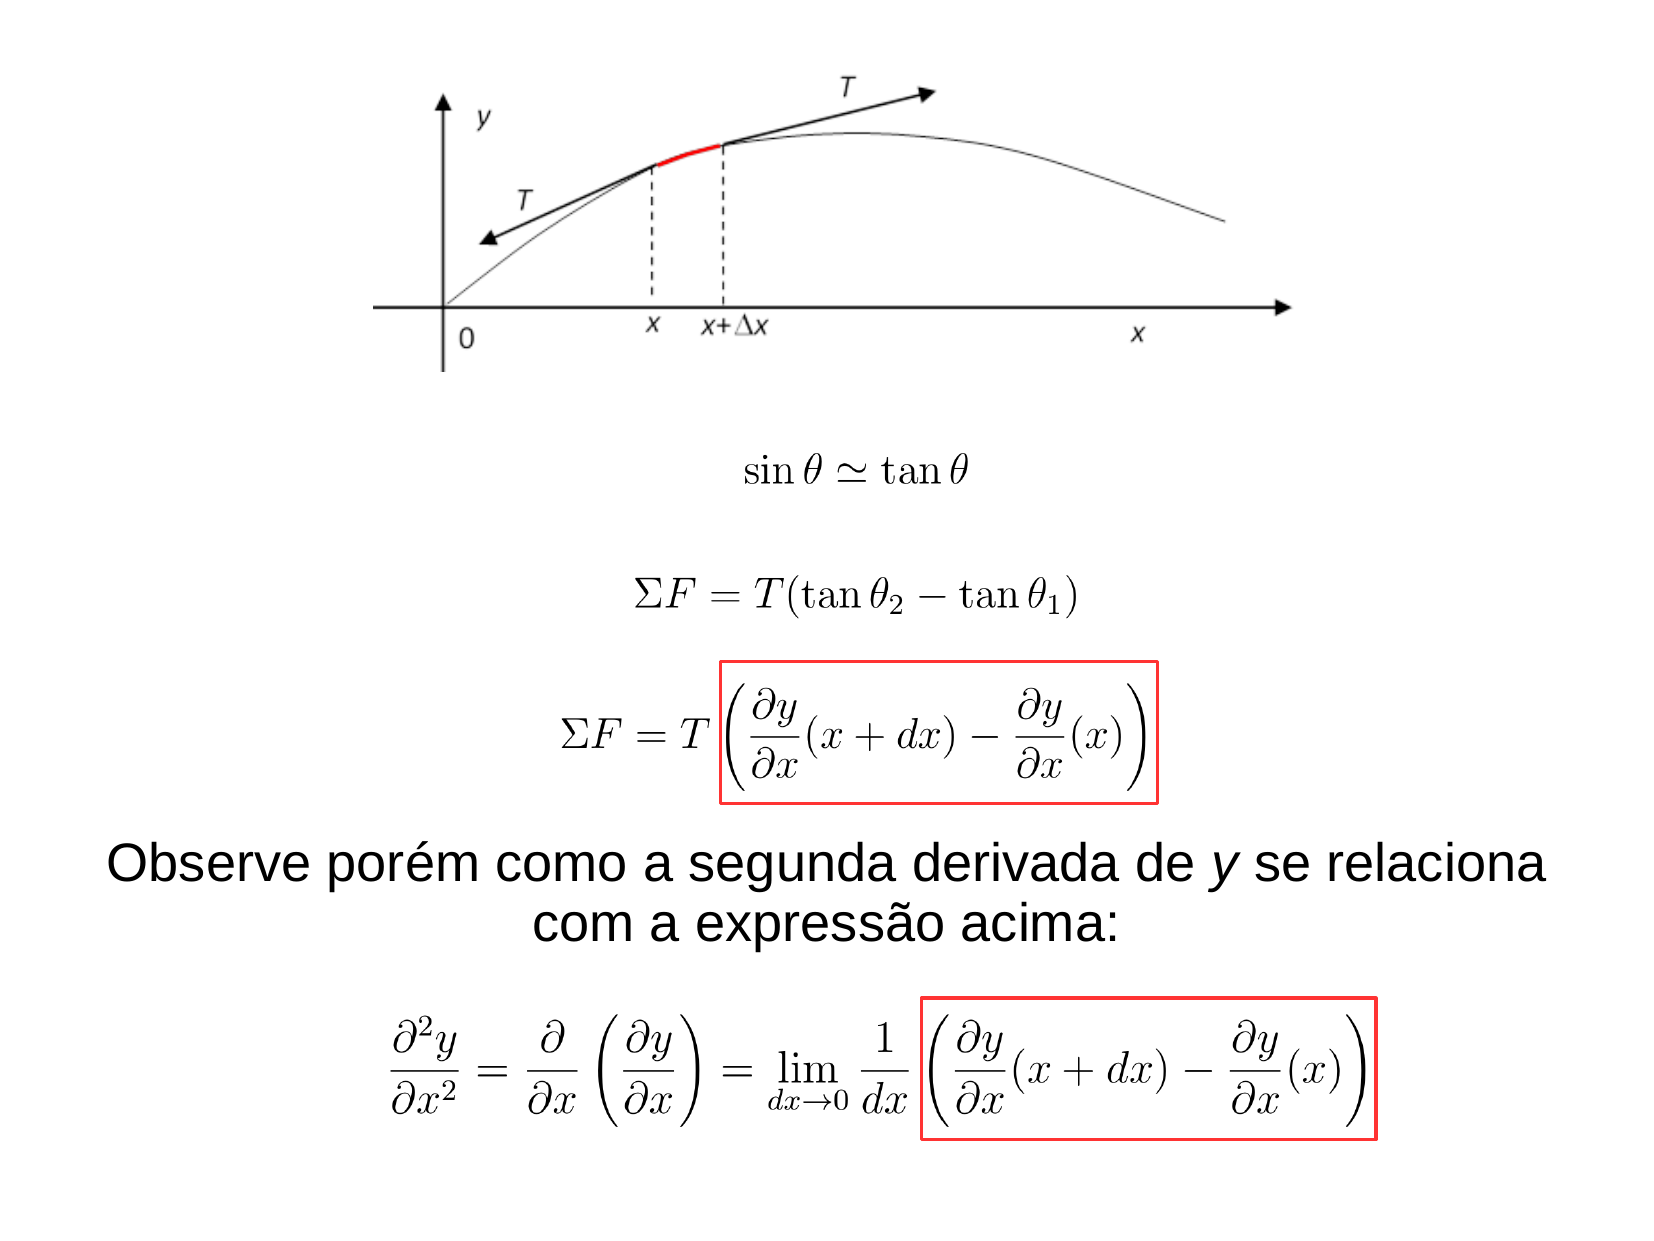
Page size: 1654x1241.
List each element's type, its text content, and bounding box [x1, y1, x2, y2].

picture [363, 985, 1388, 1146]
subtitle Observe porém como a segunda derivada de y se relaciona com a expressão acima: [82, 823, 1571, 963]
picture [495, 413, 1235, 814]
picture [373, 54, 1347, 373]
